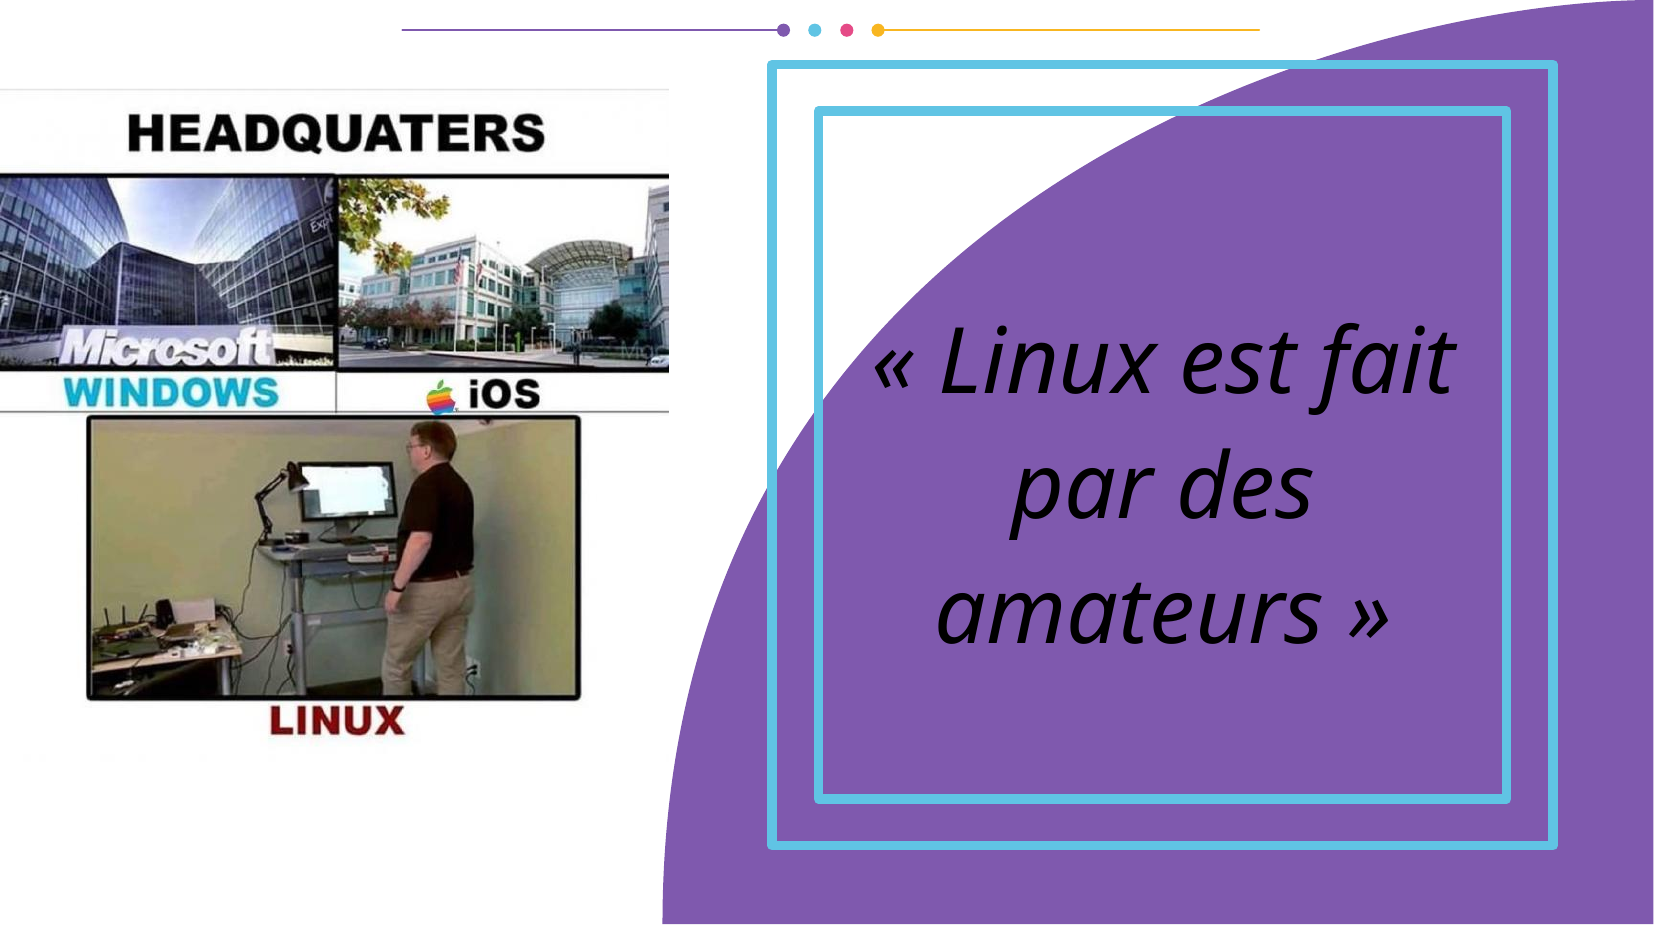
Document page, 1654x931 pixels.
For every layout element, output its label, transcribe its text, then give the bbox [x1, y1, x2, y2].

picture [0, 88, 669, 768]
title « Linux est fait par des amateurs » [820, 295, 1506, 671]
